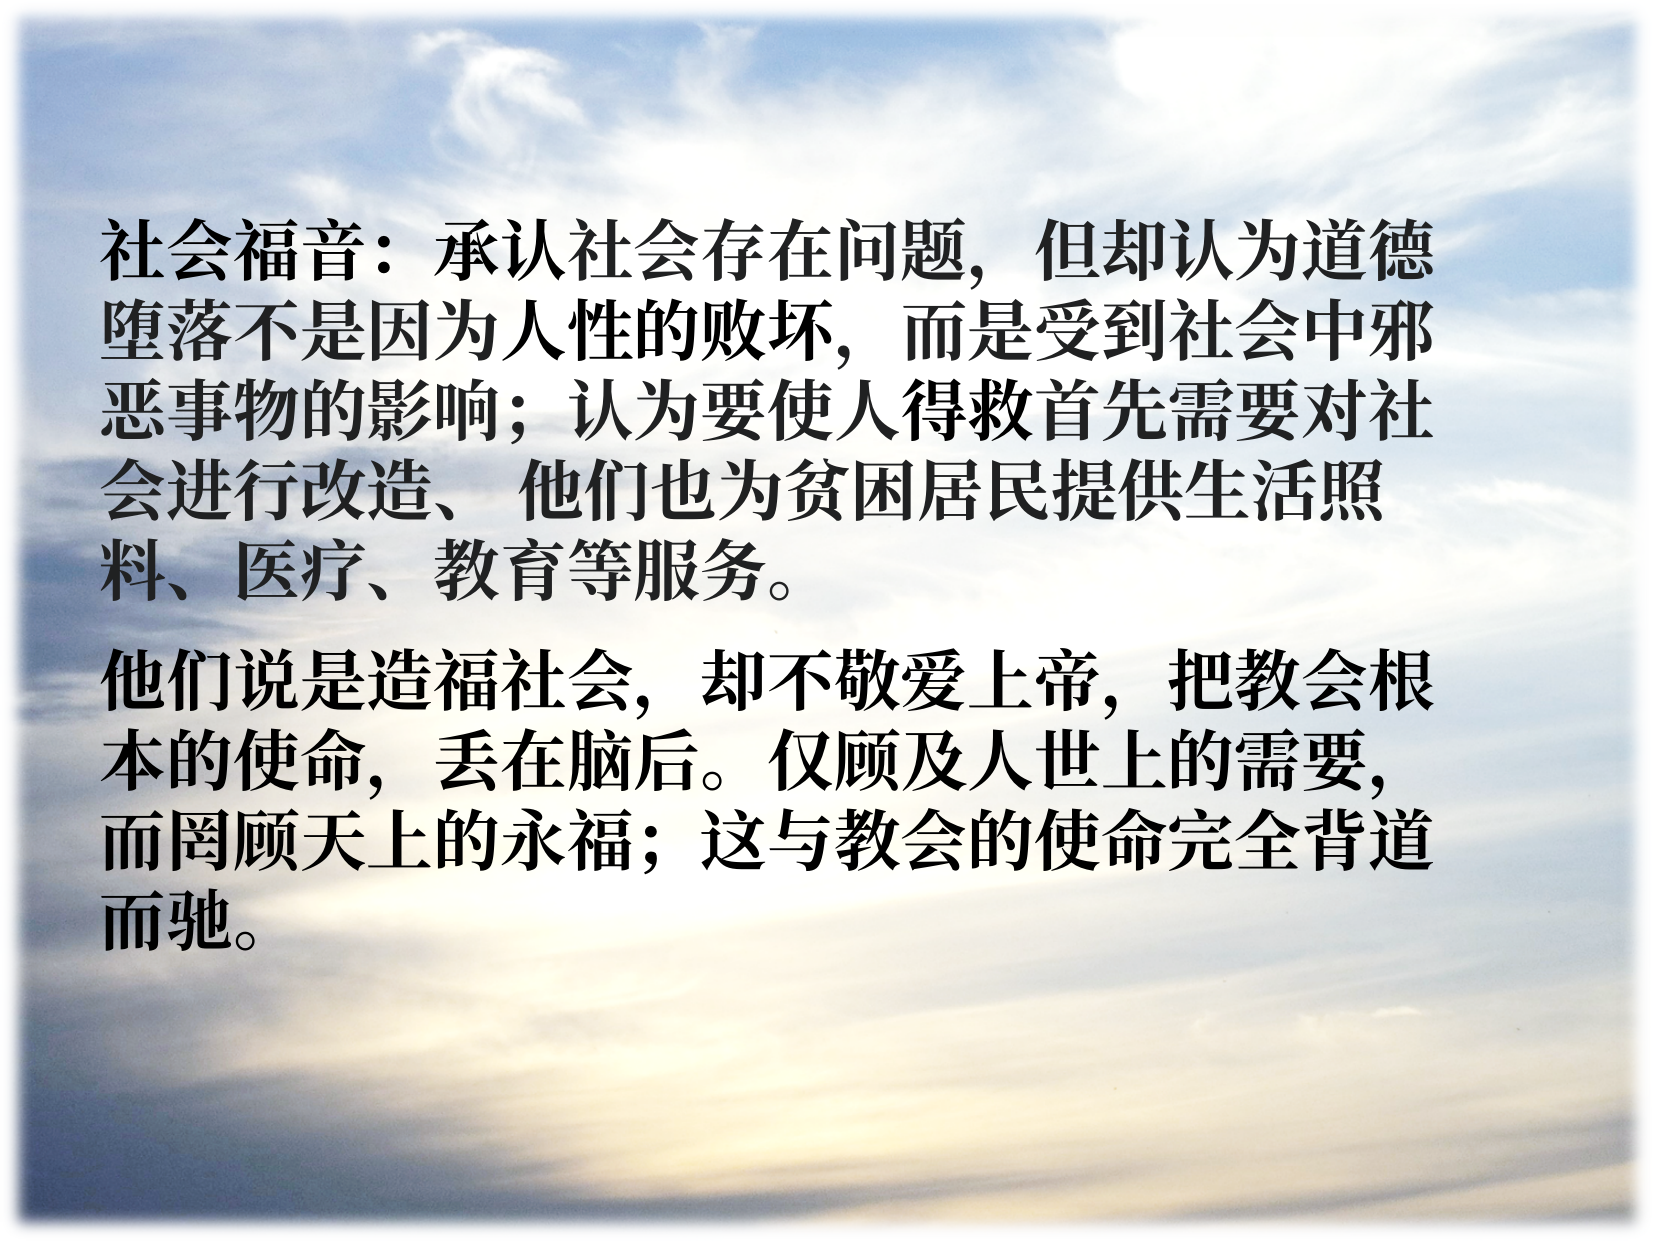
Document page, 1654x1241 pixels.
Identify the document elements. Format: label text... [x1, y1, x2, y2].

list 社会福音：承认社会存在问题，但却认为道德堕落不是因为人性的败坏，而是受到社会中邪恶事物的影响；认为要使人得救首先需要对社会进行改造、 他们也为贫困居民提供生活照料、医疗、教育等服务。 他们说是造福社会，却不敬爱上帝，把教会根本的使命，丢在脑后。仅顾及人世上的需要，而罔顾天上的永福；这与教会的使命完全背道而驰。 [99, 208, 1489, 1109]
picture [0, 0, 1654, 1241]
